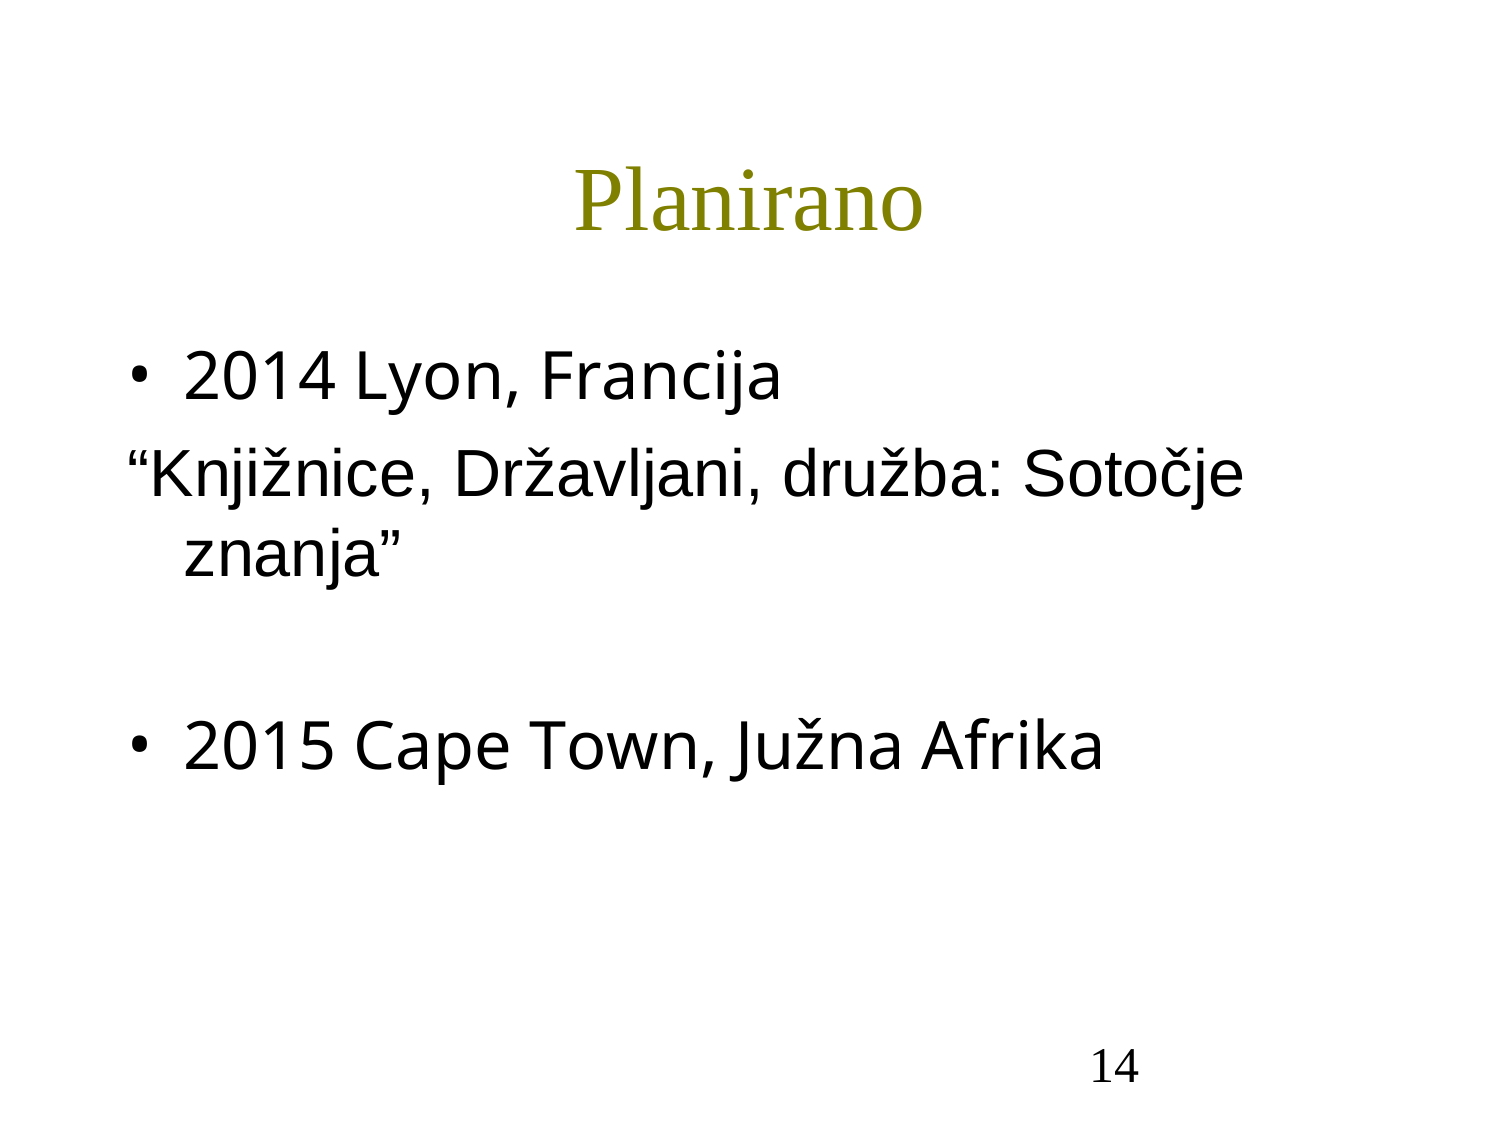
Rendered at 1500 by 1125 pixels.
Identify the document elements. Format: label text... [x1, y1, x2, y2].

list 2014 Lyon, Francija “Knjižnice, Državljani, družba: Sotočje znanja” 2015 Cape Town, Južna Afrika [112, 324, 1388, 1001]
title Planirano [112, 99, 1388, 288]
